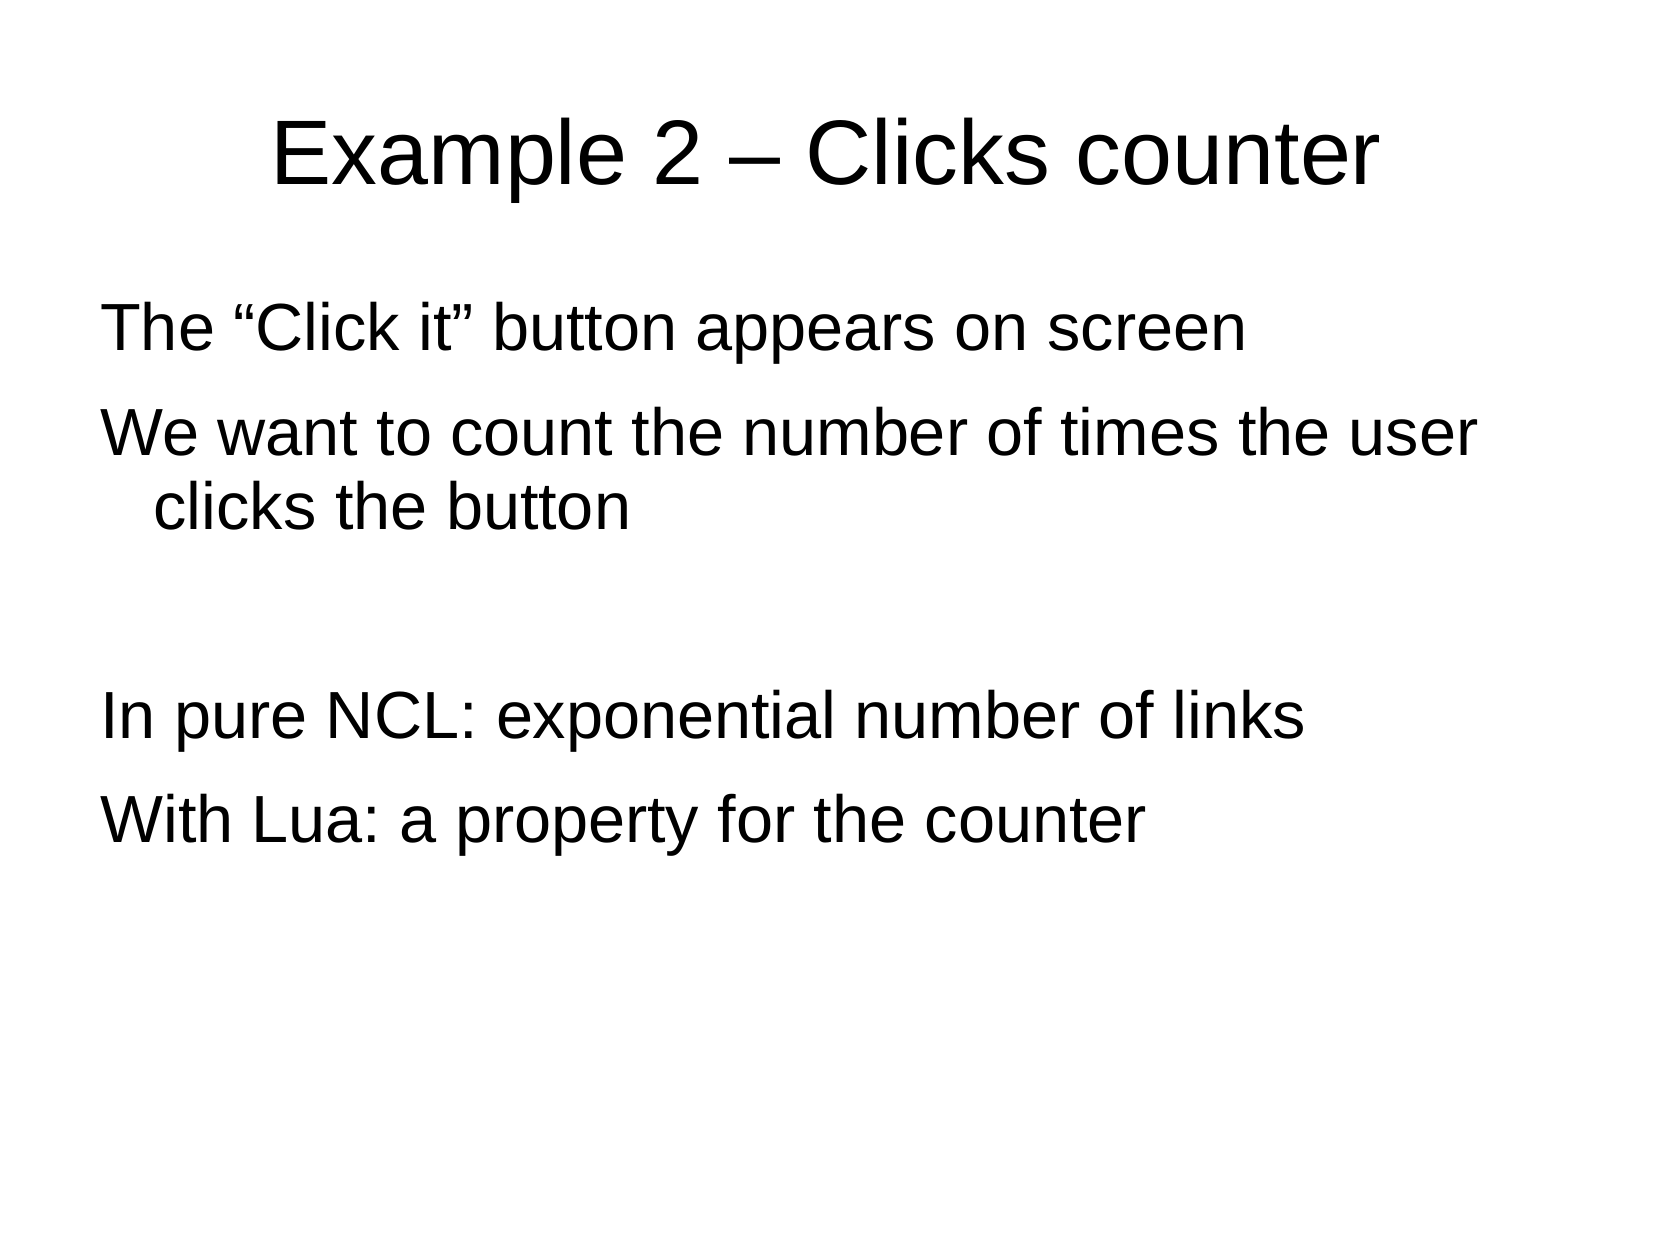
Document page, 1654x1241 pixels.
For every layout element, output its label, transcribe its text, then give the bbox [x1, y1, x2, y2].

title Example 2 – Clicks counter [82, 49, 1571, 257]
list The “Click it” button appears on screen We want to count the number of times the user clicks the button In pure NCL: exponential number of links With Lua: a property for the counter [82, 290, 1571, 1094]
